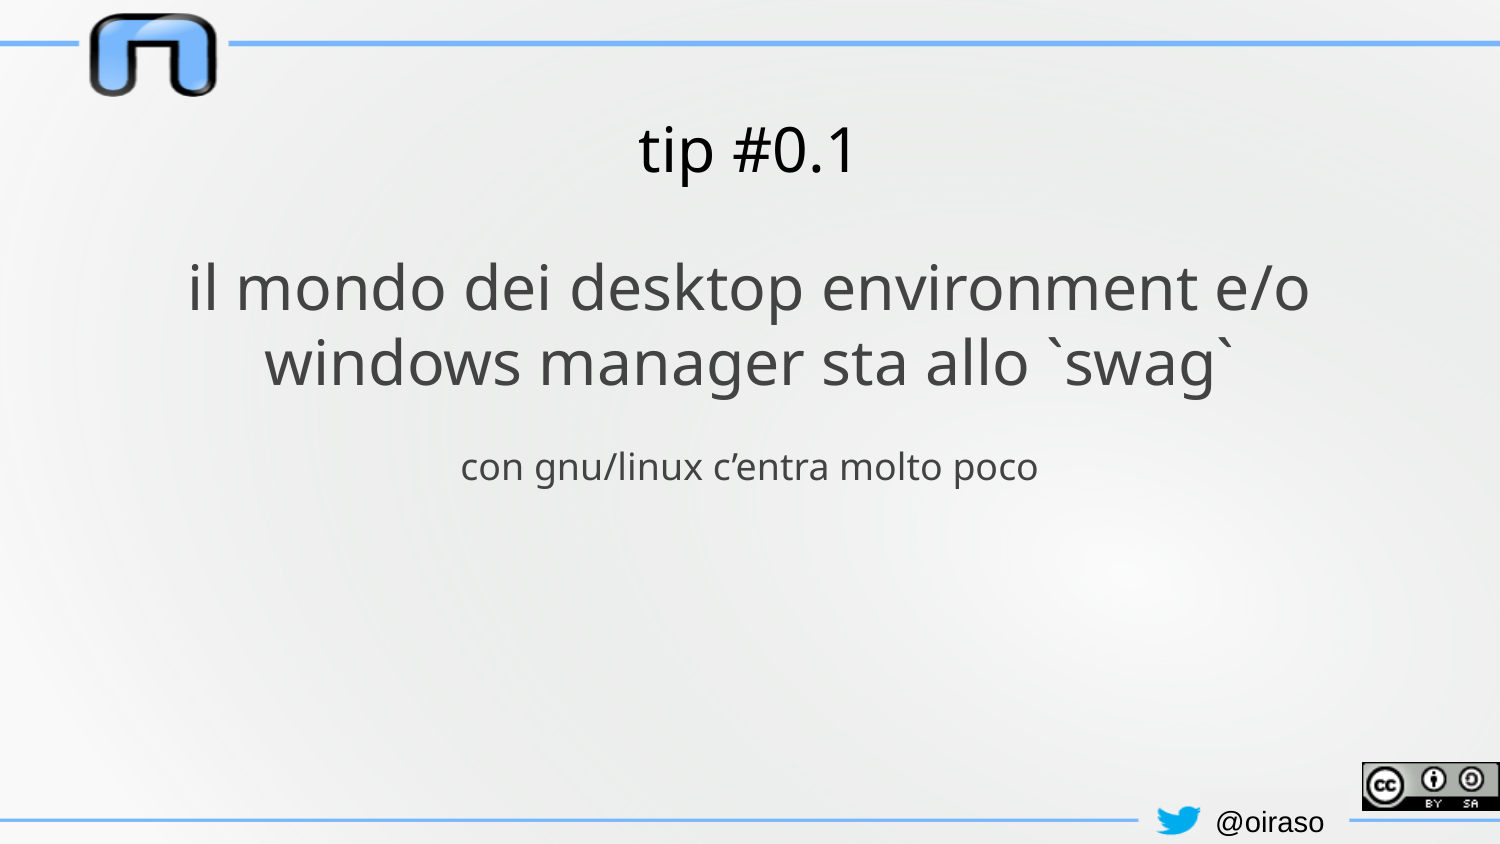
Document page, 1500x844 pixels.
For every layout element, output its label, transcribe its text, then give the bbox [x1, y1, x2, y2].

subtitle il mondo dei desktop environment e/o windows manager sta allo `swag` con gnu/linux c’entra molto poco [112, 232, 1388, 674]
text_box @oirasor [1200, 788, 1350, 844]
picture [0, 0, 1500, 844]
title tip #0.1 [112, 107, 1388, 200]
